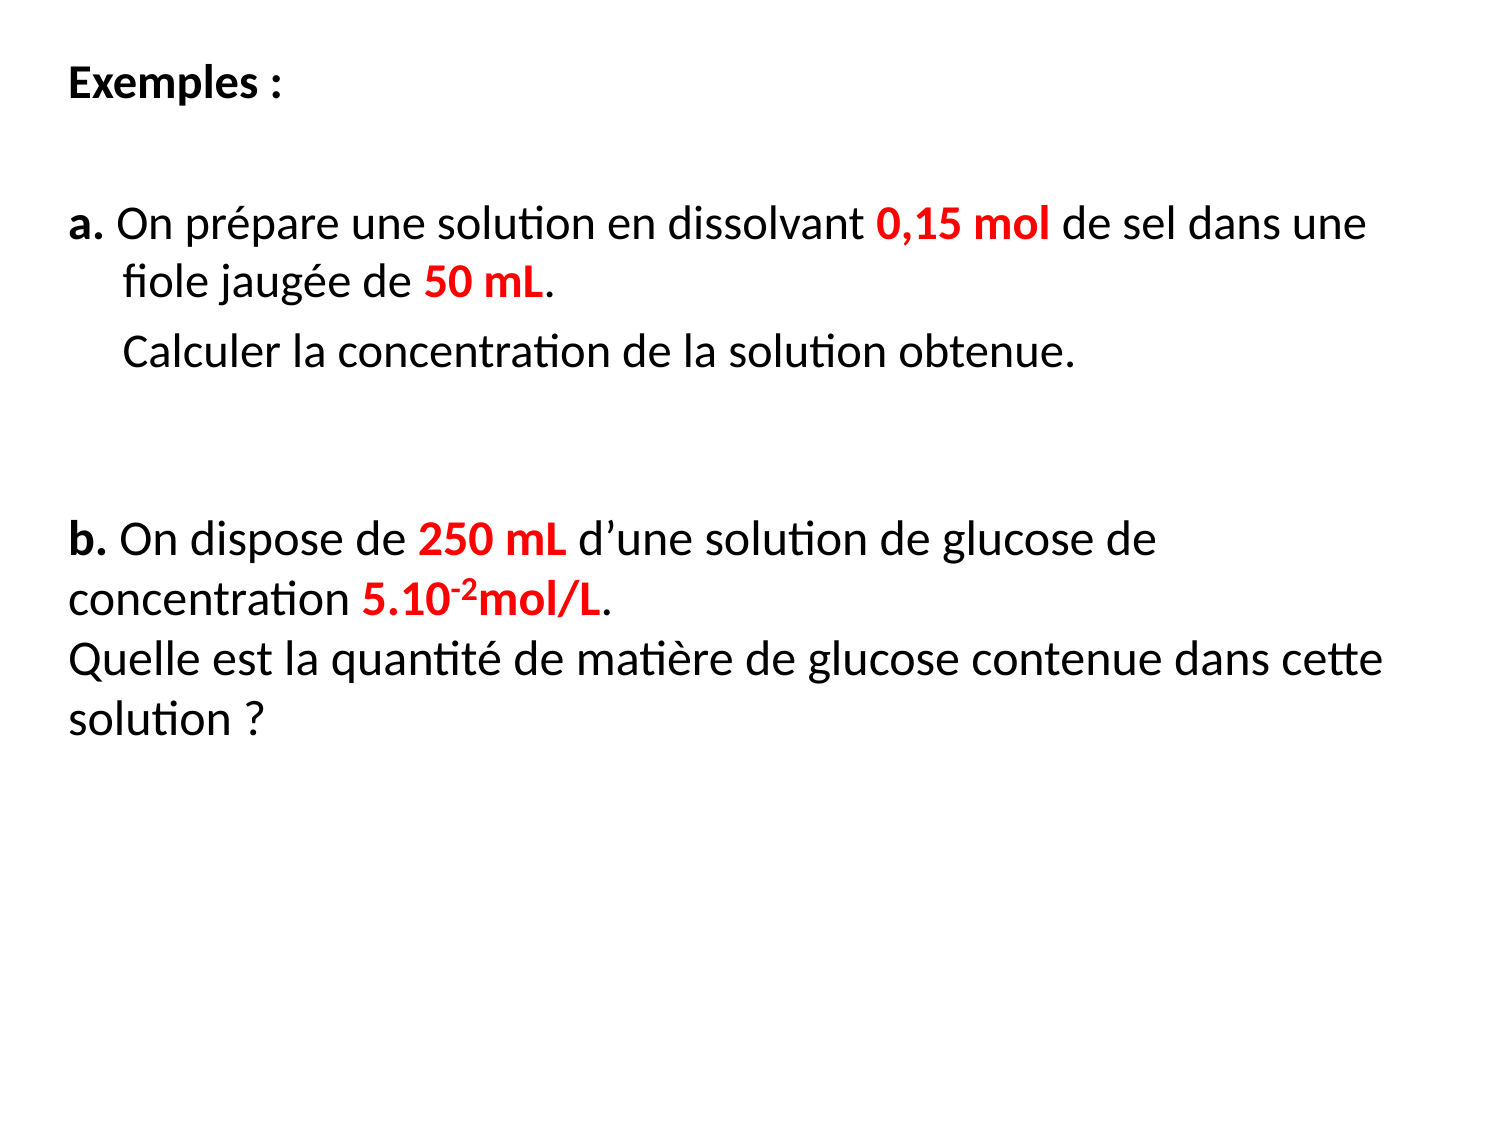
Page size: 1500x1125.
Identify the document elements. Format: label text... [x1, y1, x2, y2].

list Exemples : a. On prépare une solution en dissolvant 0,15 mol de sel dans une fiole jaugée de 50 mL. Calculer la concentration de la solution obtenue. [53, 42, 1404, 386]
text_box b. On dispose de 250 mL d’une solution de glucose de concentration 5.10-2mol/L. Quelle est la quantité de matière de glucose contenue dans cette solution ? [53, 498, 1423, 813]
